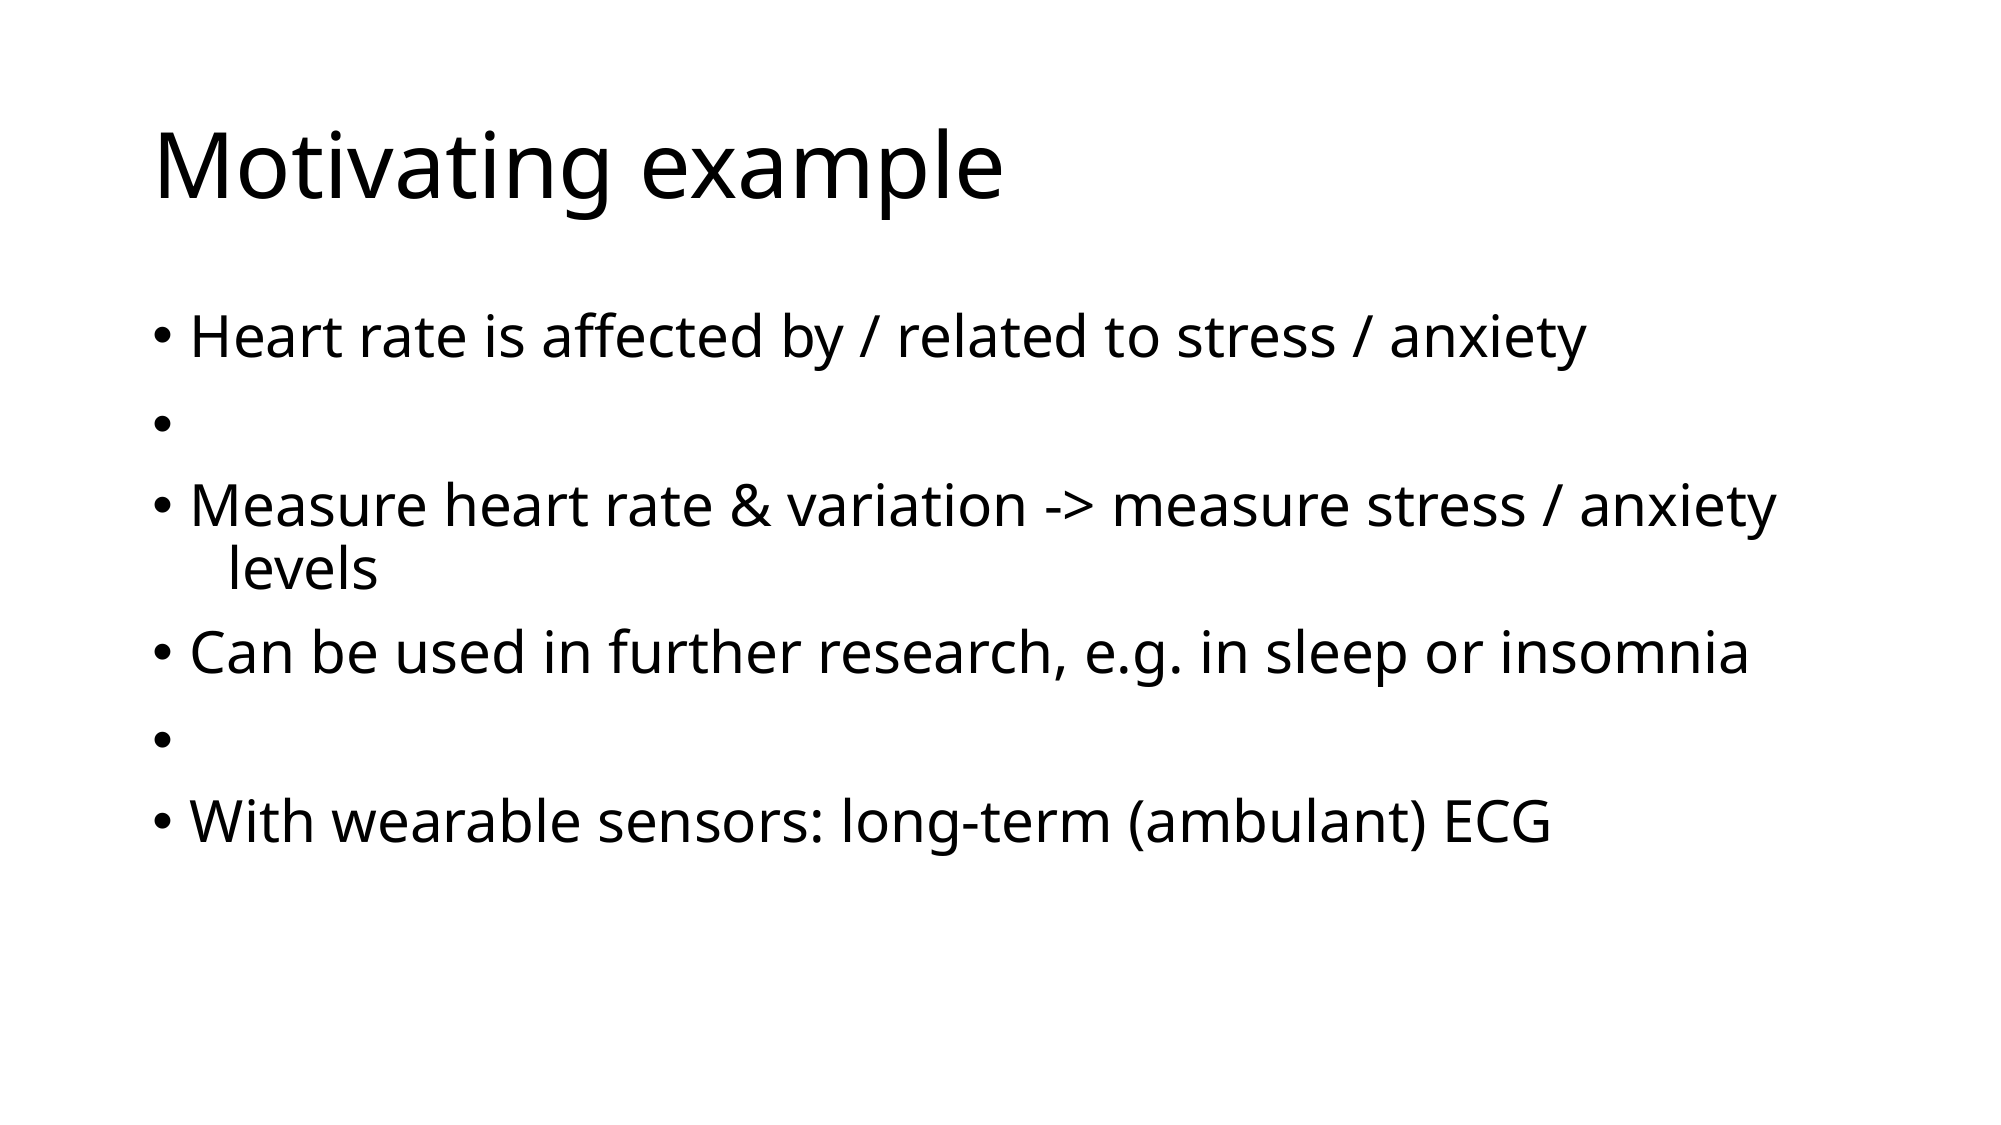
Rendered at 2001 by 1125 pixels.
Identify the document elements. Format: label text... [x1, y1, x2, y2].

title Motivating example [137, 59, 1863, 278]
list Heart rate is affected by / related to stress / anxiety Measure heart rate & variation -> measure stress / anxiety levels Can be used in further research, e.g. in sleep or insomnia With wearable sensors: long-term (ambulant) ECG [137, 299, 1863, 1014]
